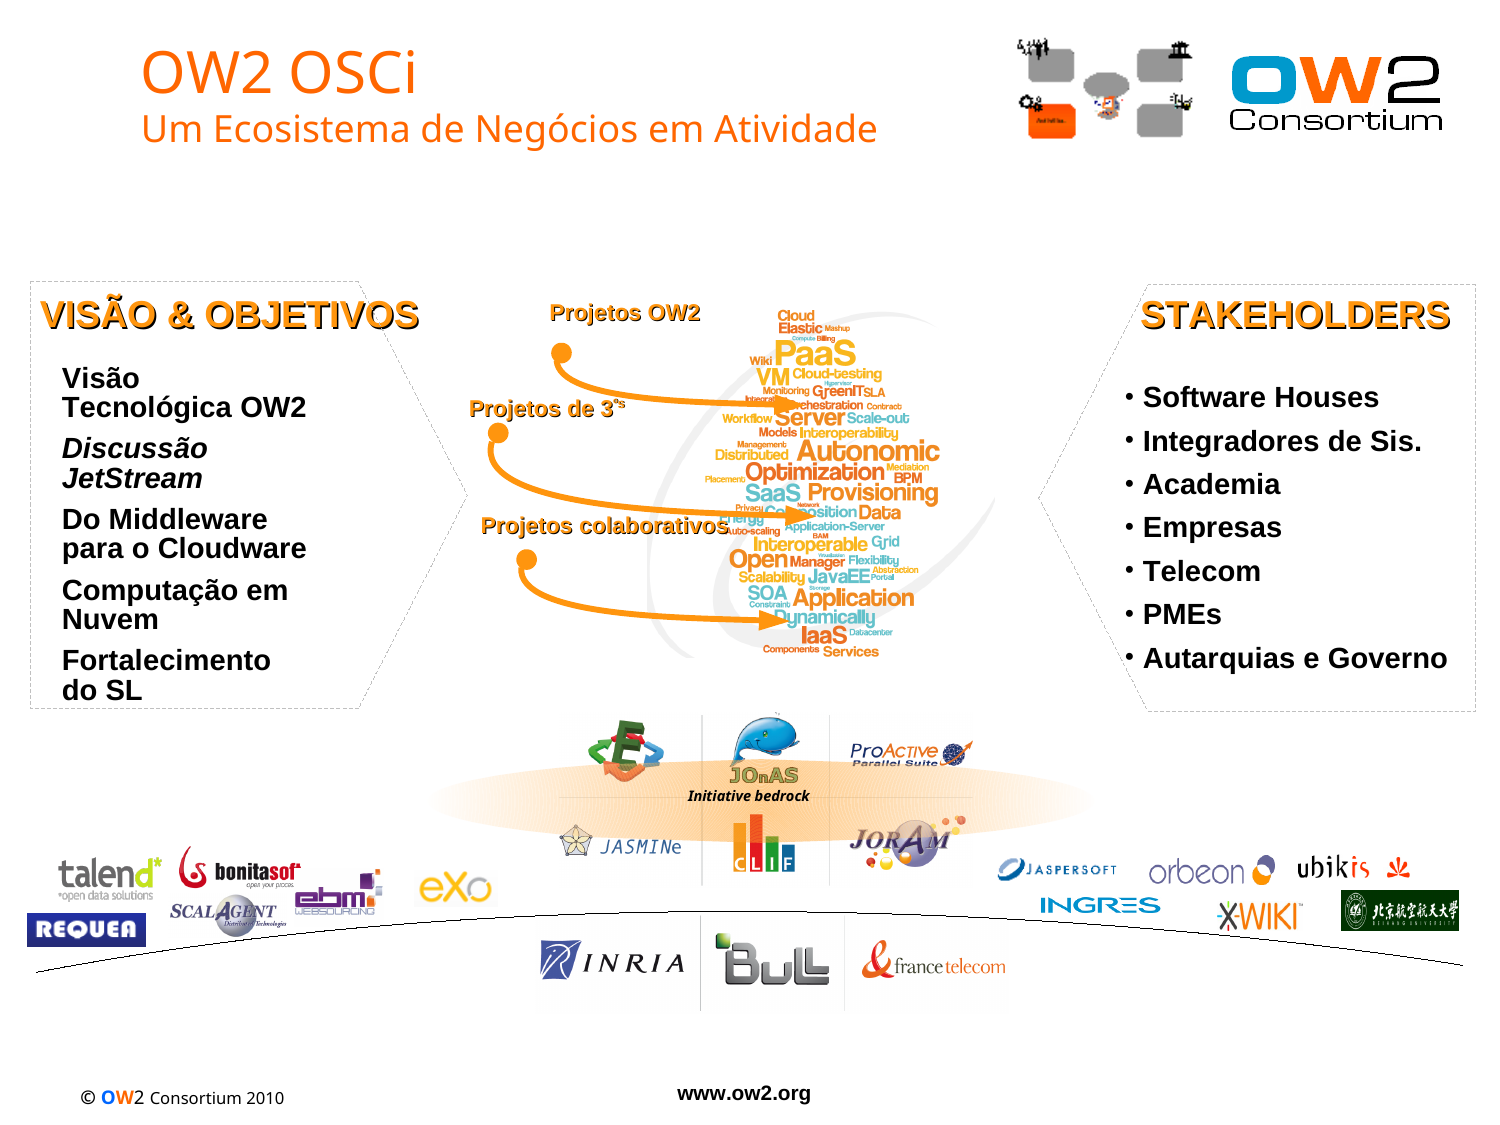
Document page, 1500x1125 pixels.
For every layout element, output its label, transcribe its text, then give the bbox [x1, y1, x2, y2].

picture [1145, 897, 1162, 913]
picture [1217, 901, 1303, 931]
picture [1298, 854, 1410, 878]
picture [1115, 897, 1154, 913]
picture [1079, 897, 1097, 913]
picture [1341, 890, 1459, 932]
picture [179, 846, 384, 928]
text_box Projetos OW2 [534, 295, 715, 333]
picture [535, 913, 1009, 1014]
picture [1053, 904, 1067, 913]
picture [168, 893, 287, 938]
picture [1013, 32, 1194, 142]
picture [1071, 897, 1080, 913]
picture [1102, 901, 1114, 913]
picture [1051, 897, 1067, 906]
picture [1224, 47, 1450, 134]
picture [559, 712, 973, 768]
text_box Projetos de 3ºs [453, 391, 640, 429]
picture [27, 913, 146, 947]
picture [647, 303, 995, 658]
picture [414, 870, 498, 907]
text_box Visão Tecnológica OW2 Discussão JetStream Do Middleware para o Cloudware Computação em Nuvem Fortalecimento do SL [47, 357, 325, 611]
picture [559, 834, 973, 888]
text_box STAKEHOLDERS [1125, 282, 1466, 344]
text_box VISÃO & OBJETIVOS [25, 282, 435, 344]
picture [58, 857, 162, 902]
text_box OW2 OSCi Um Ecosistema de Negócios em Atividade [126, 27, 894, 158]
text_box Software Houses Integradores de Sis. Academia Empresas Telecom PMEs Autarquias e Governo [1109, 375, 1476, 682]
picture [1149, 855, 1275, 885]
text_box Projetos colaborativos [465, 508, 753, 546]
text_box [427, 759, 1095, 843]
text_box Initiative bedrock [673, 782, 850, 812]
picture [978, 851, 1135, 887]
